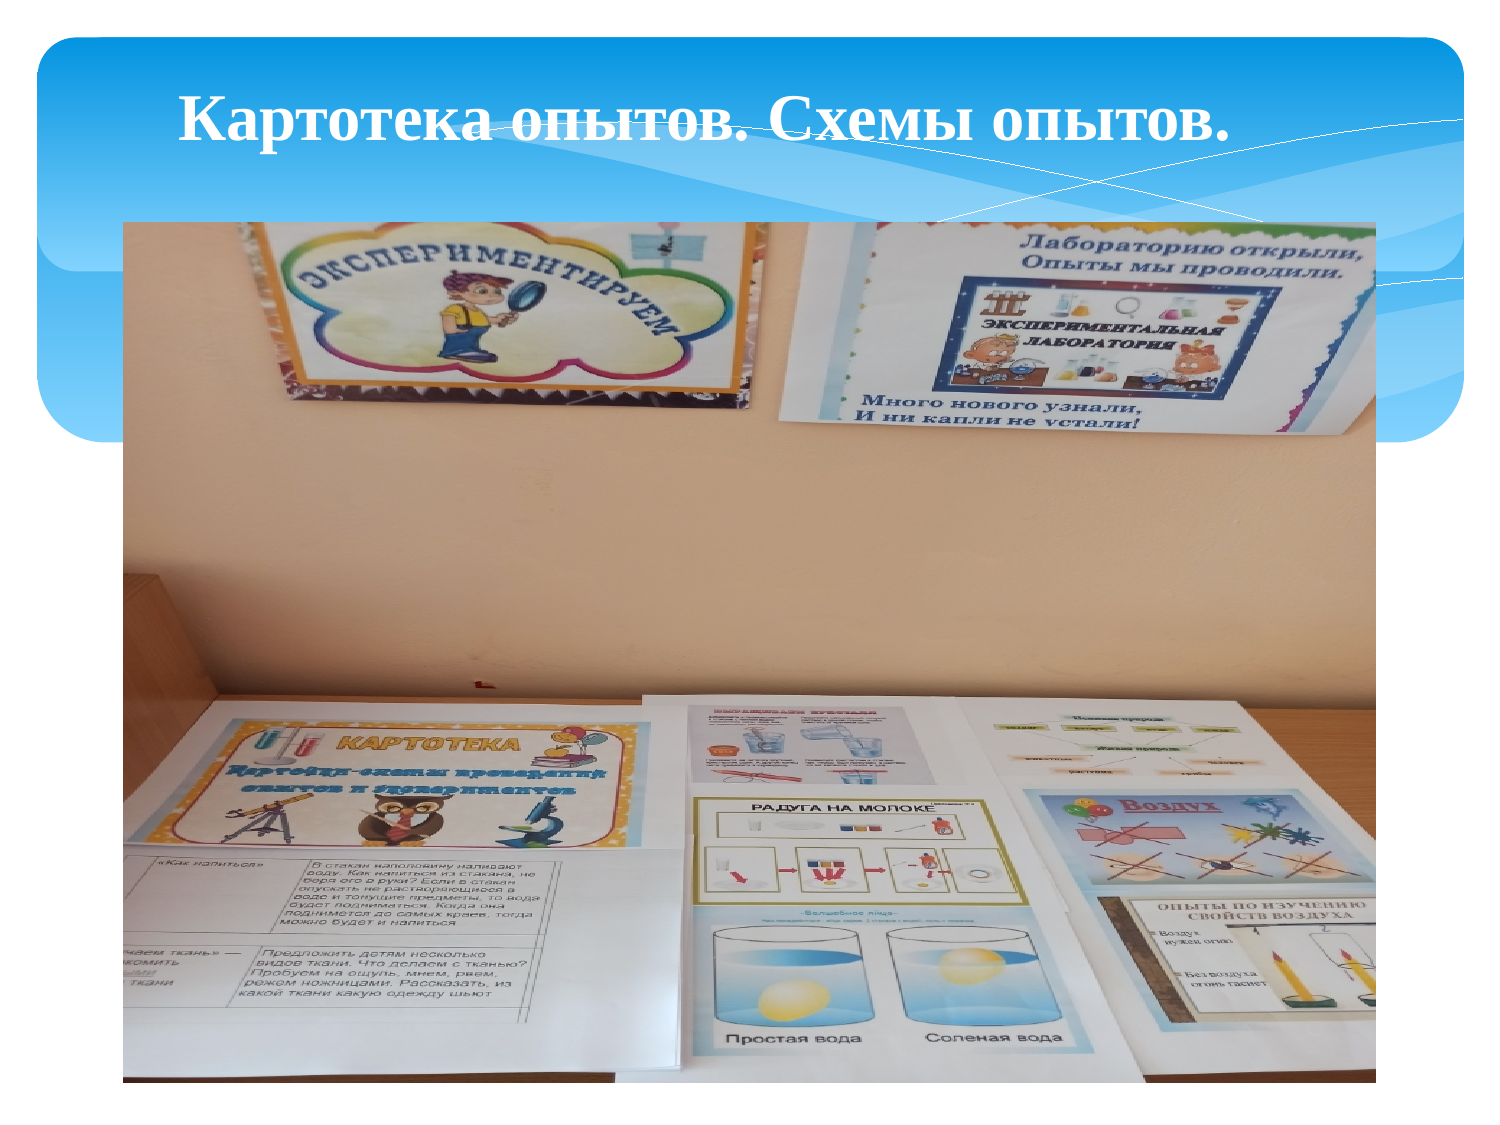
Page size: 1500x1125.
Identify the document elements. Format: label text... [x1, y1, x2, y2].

picture [123, 222, 1376, 1083]
title Картотека опытов. Схемы опытов. [30, 66, 1381, 254]
